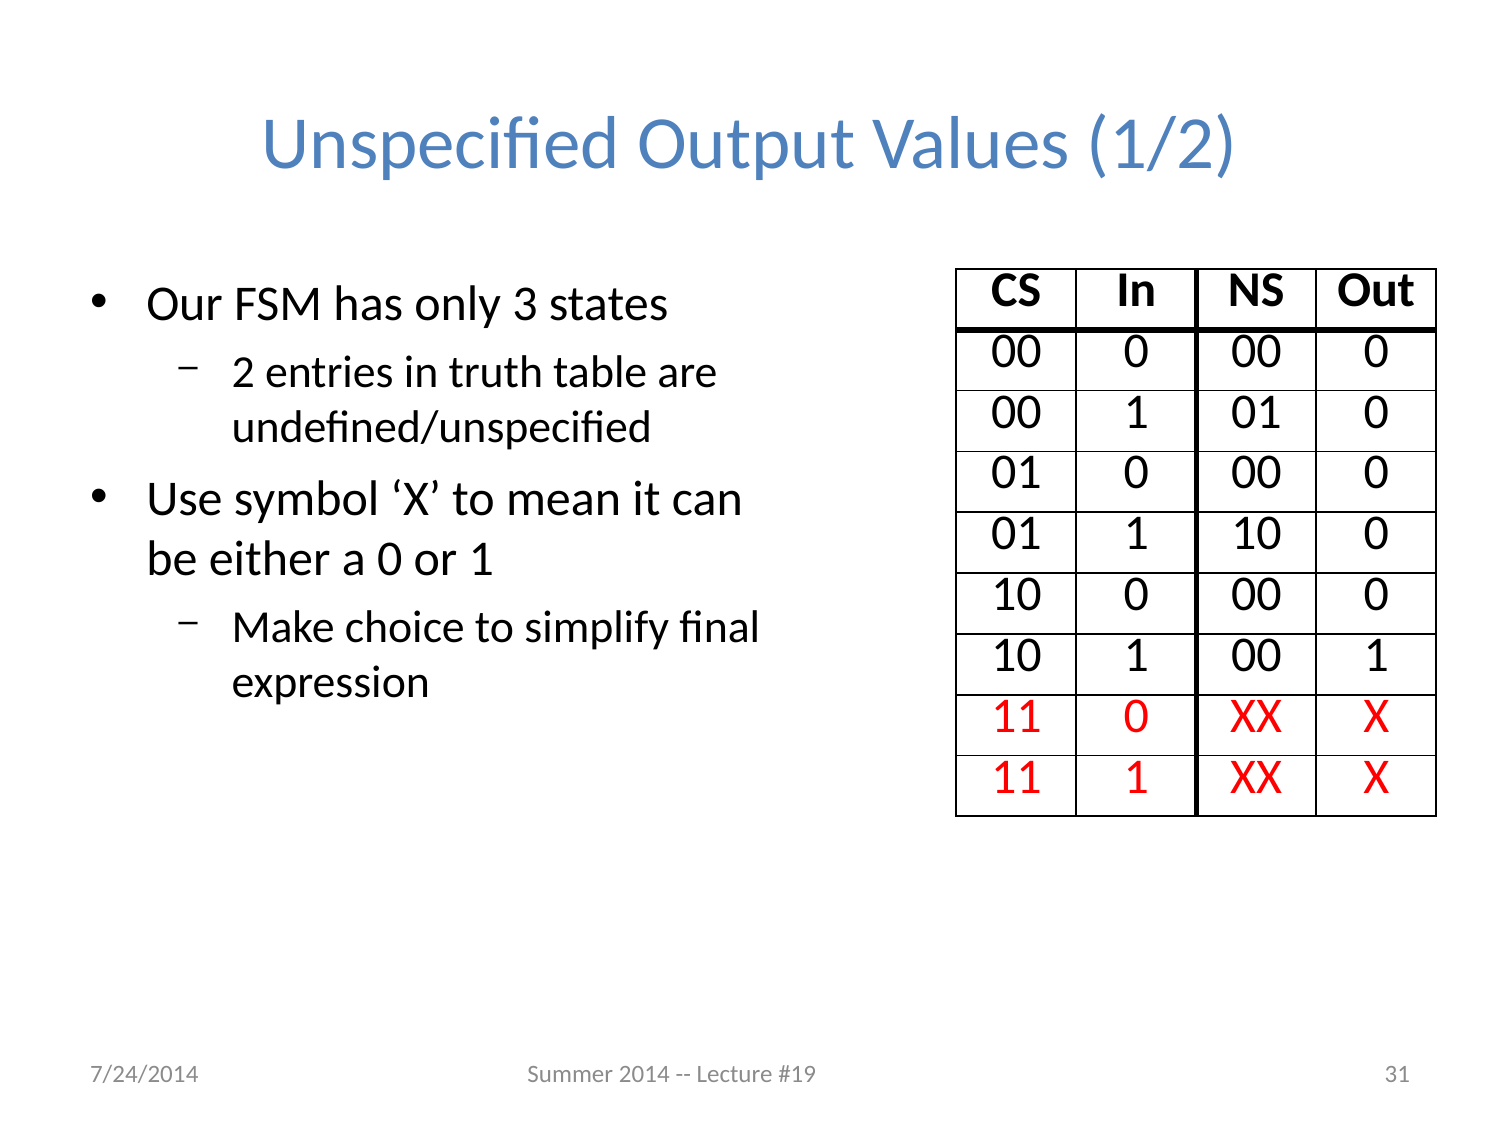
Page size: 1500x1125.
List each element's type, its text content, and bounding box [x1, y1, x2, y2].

table_cell 1 [1077, 513, 1194, 572]
table_cell 01 [957, 513, 1075, 572]
table_cell X [1317, 696, 1435, 755]
table_cell 10 [957, 574, 1075, 633]
table_cell 1 [1317, 635, 1435, 694]
table_cell 0 [1077, 452, 1194, 511]
table_cell 0 [1317, 452, 1435, 511]
table_cell X [1317, 756, 1435, 815]
table_header Out [1317, 270, 1435, 327]
table_cell 1 [1077, 391, 1194, 451]
table_cell 01 [1199, 391, 1315, 451]
slide_number <number> [1074, 1042, 1425, 1103]
slide_number 7/24/2014 [75, 1042, 425, 1103]
table_cell 11 [957, 696, 1075, 755]
table_header In [1077, 270, 1194, 327]
list Our FSM has only 3 states 2 entries in truth table are undefined/unspecified Use symbol ‘X’ to mean it can be either a 0 or 1 Make choice to simplify final expression [75, 262, 1425, 1005]
table_cell XX [1199, 756, 1315, 815]
table_cell 10 [1199, 513, 1315, 572]
table_cell 00 [957, 333, 1075, 390]
table_cell 1 [1077, 756, 1194, 815]
table_cell 0 [1317, 574, 1435, 633]
table_cell 0 [1077, 574, 1194, 633]
table_cell 01 [957, 452, 1075, 511]
table_cell 0 [1077, 696, 1194, 755]
table_cell 00 [1199, 333, 1315, 390]
table_header CS [957, 270, 1075, 327]
table_cell 0 [1317, 513, 1435, 572]
table_cell 00 [1199, 452, 1315, 511]
table_cell 0 [1317, 391, 1435, 451]
table_cell 0 [1077, 333, 1194, 390]
table_cell 11 [957, 756, 1075, 815]
footer Summer 2014 -- Lecture #19 [512, 1042, 988, 1103]
table_header NS [1199, 270, 1315, 327]
table_cell 1 [1077, 635, 1194, 694]
table_cell 0 [1317, 333, 1435, 390]
table_cell 10 [957, 635, 1075, 694]
table_cell 00 [957, 391, 1075, 451]
title Unspecified Output Values (1/2) [75, 45, 1425, 233]
table_cell XX [1199, 696, 1315, 755]
table_cell 00 [1199, 574, 1315, 633]
table_cell 00 [1199, 635, 1315, 694]
